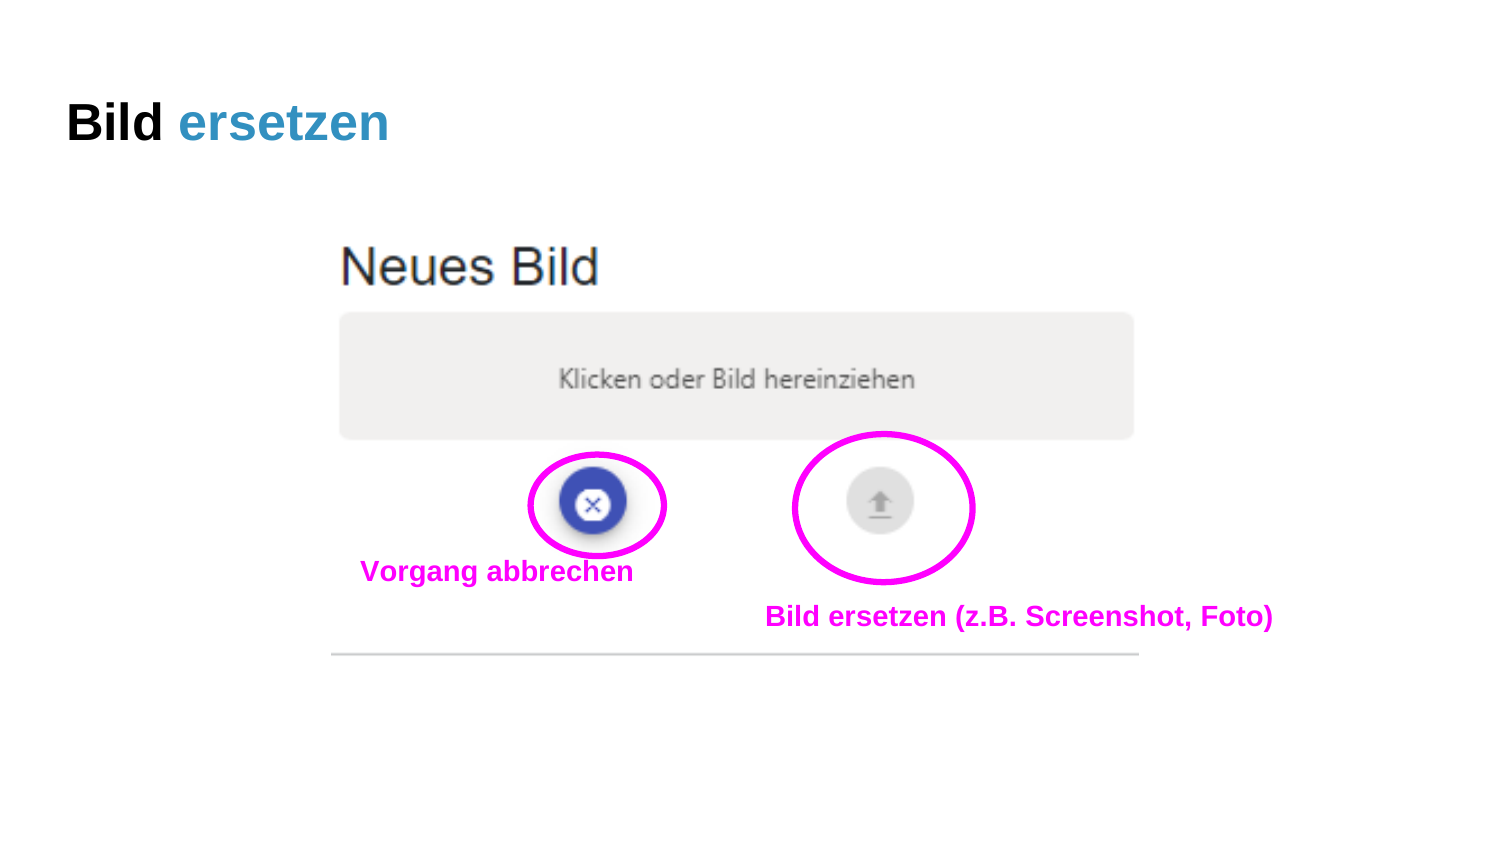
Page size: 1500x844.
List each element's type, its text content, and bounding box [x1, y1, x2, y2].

picture [799, 438, 969, 579]
picture [331, 169, 1139, 674]
title Bild ersetzen [51, 72, 1449, 167]
text_box Bild ersetzen (z.B. Screenshot, Foto) [750, 582, 1411, 649]
text_box Vorgang abbrechen [345, 537, 665, 604]
